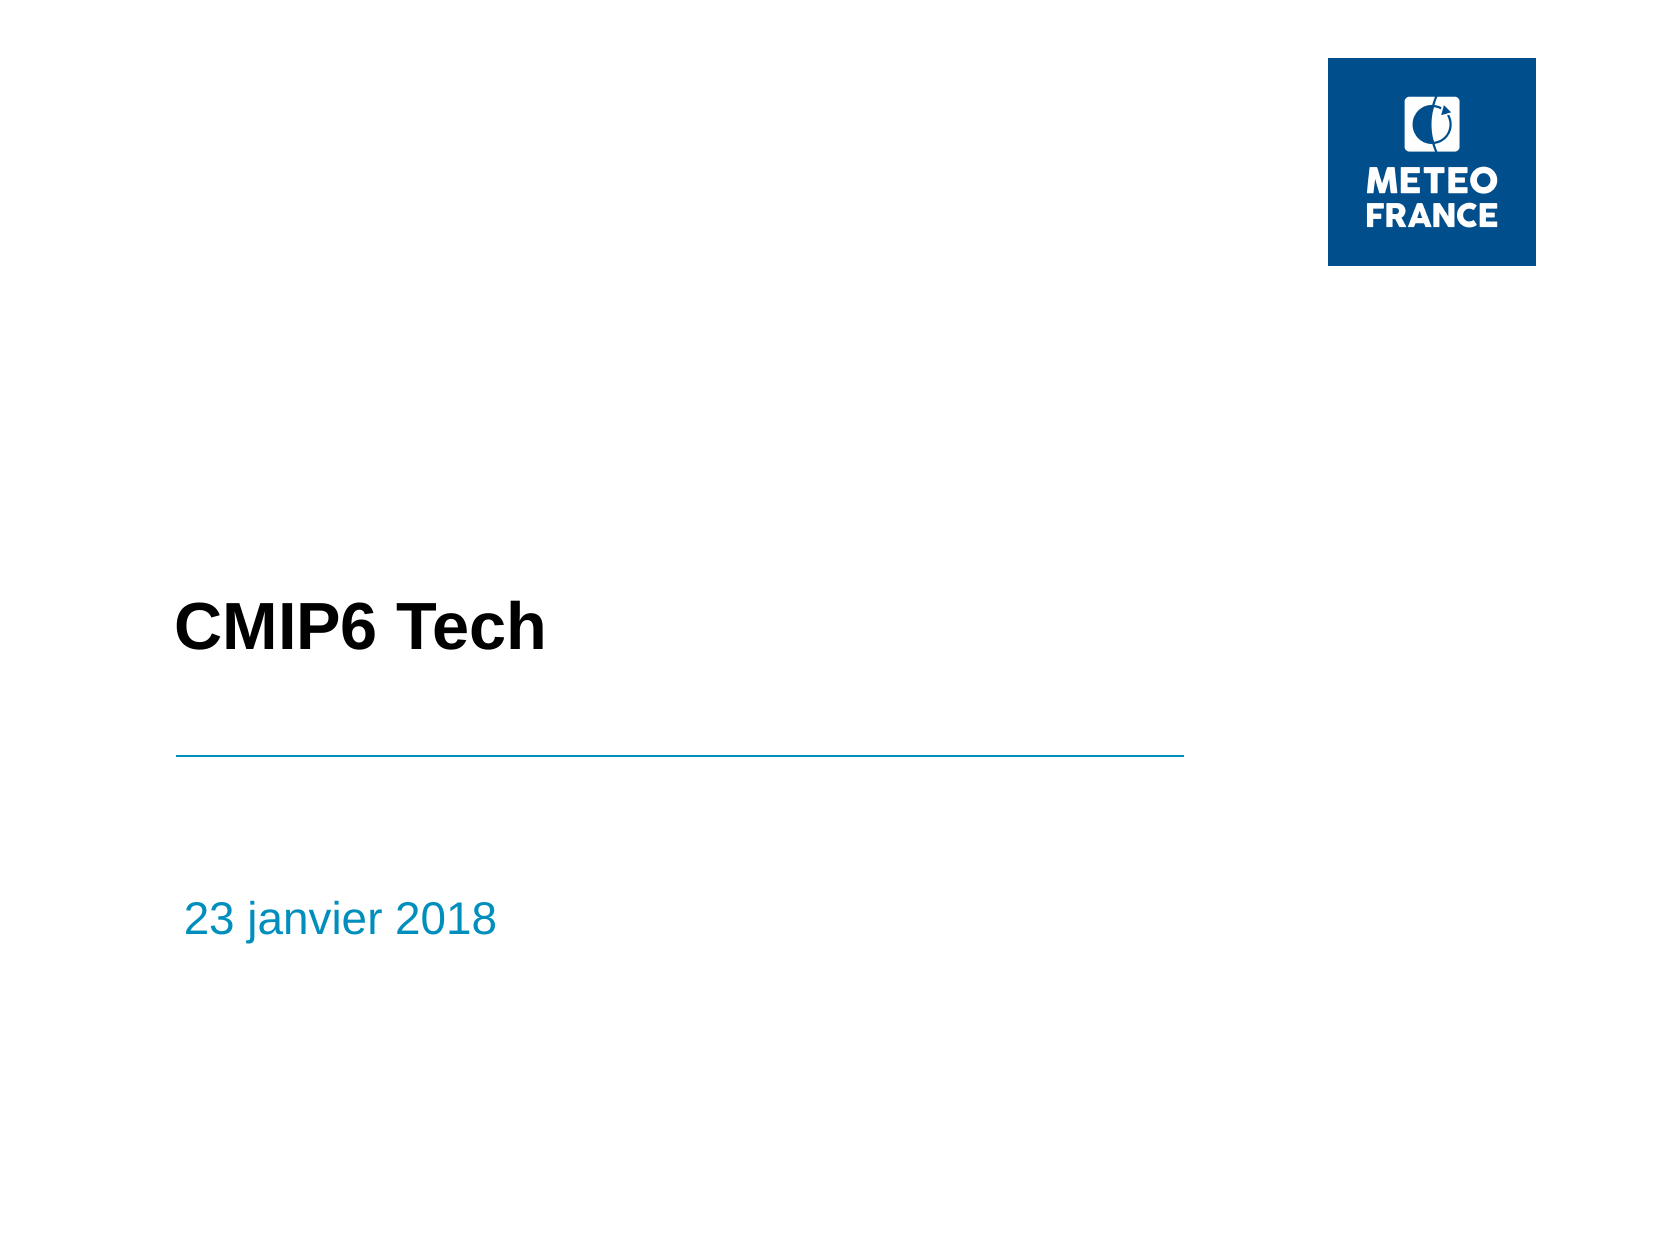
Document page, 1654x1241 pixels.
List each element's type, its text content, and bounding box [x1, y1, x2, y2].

title 23 janvier 2018 [183, 813, 1542, 973]
picture [1328, 58, 1536, 266]
title CMIP6 Tech [174, 513, 1518, 739]
